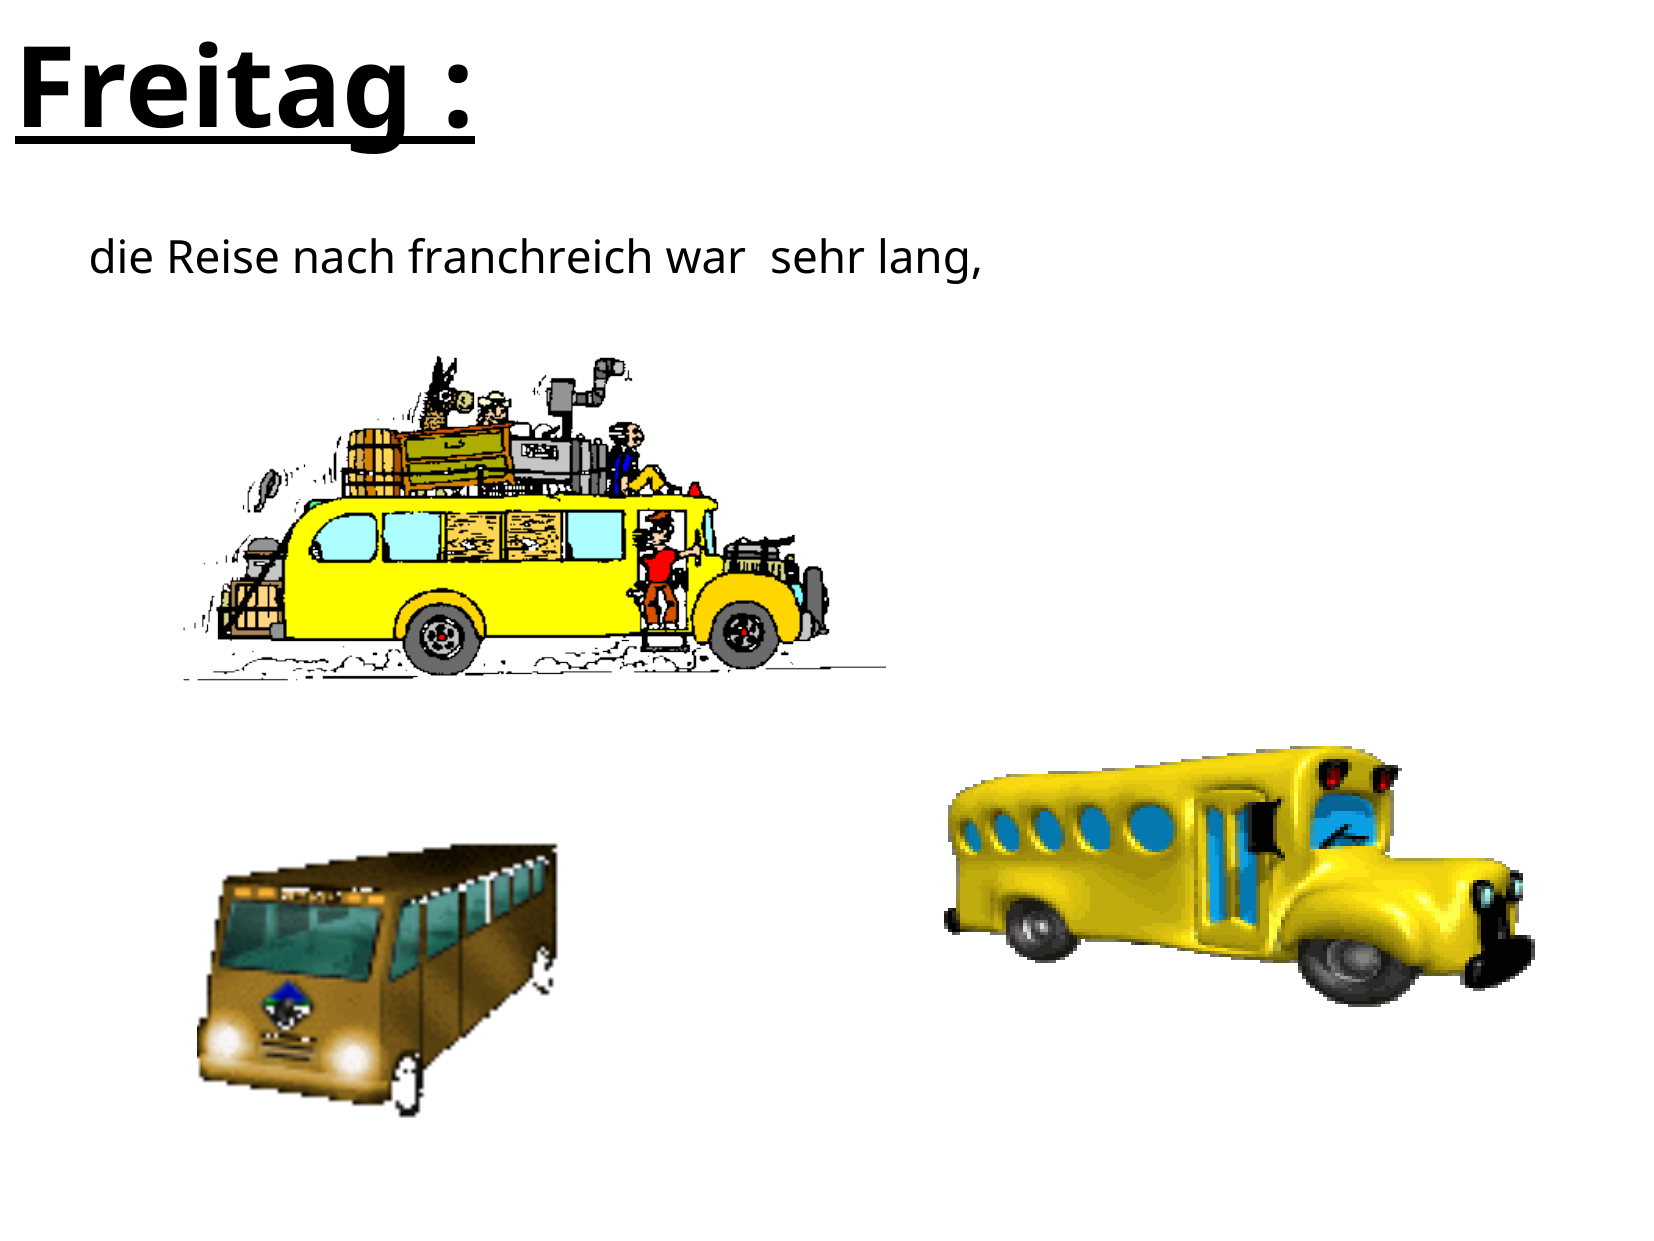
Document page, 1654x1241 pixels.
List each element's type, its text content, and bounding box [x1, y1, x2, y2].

text_box Freitag : [0, 0, 650, 172]
picture [182, 339, 886, 709]
picture [915, 719, 1565, 1063]
text_box die Reise nach franchreich war sehr lang, [88, 224, 1329, 325]
picture [197, 838, 562, 1123]
